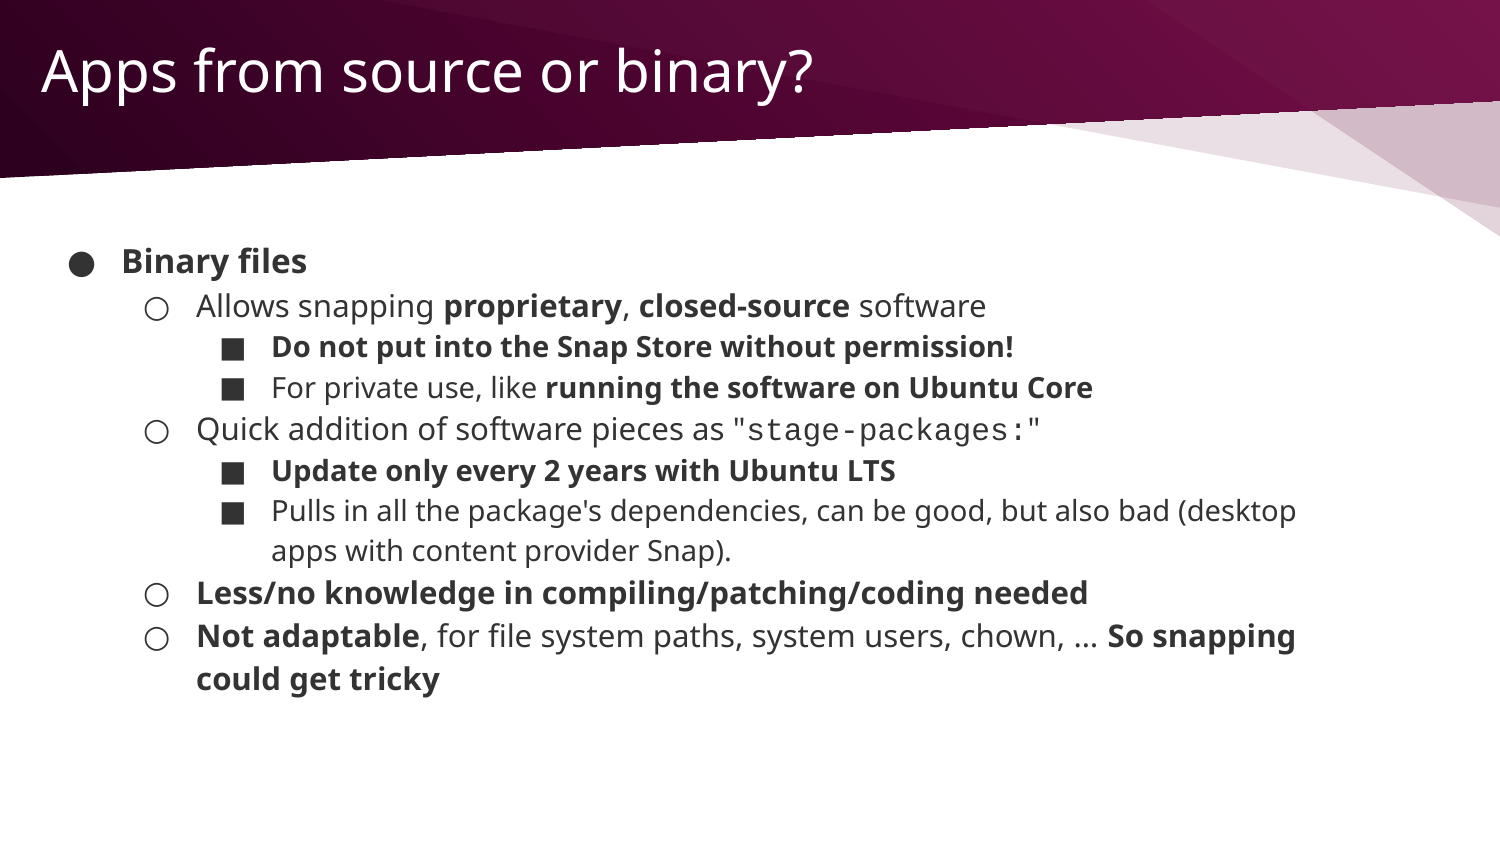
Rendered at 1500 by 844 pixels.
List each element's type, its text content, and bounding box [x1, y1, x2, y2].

list Binary files Allows snapping proprietary, closed-source software Do not put into the Snap Store without permission! For private use, like running the software on Ubuntu Core Quick addition of software pieces as "stage-packages:" Update only every 2 years with Ubuntu LTS Pulls in all the package's dependencies, can be good, but also bad (desktop apps with content provider Snap). Less/no knowledge in compiling/patching/coding needed Not adaptable, for file system paths, system users, chown, … So snapping could get tricky [35, 229, 1324, 789]
title Apps from source or binary? [41, 5, 1336, 134]
